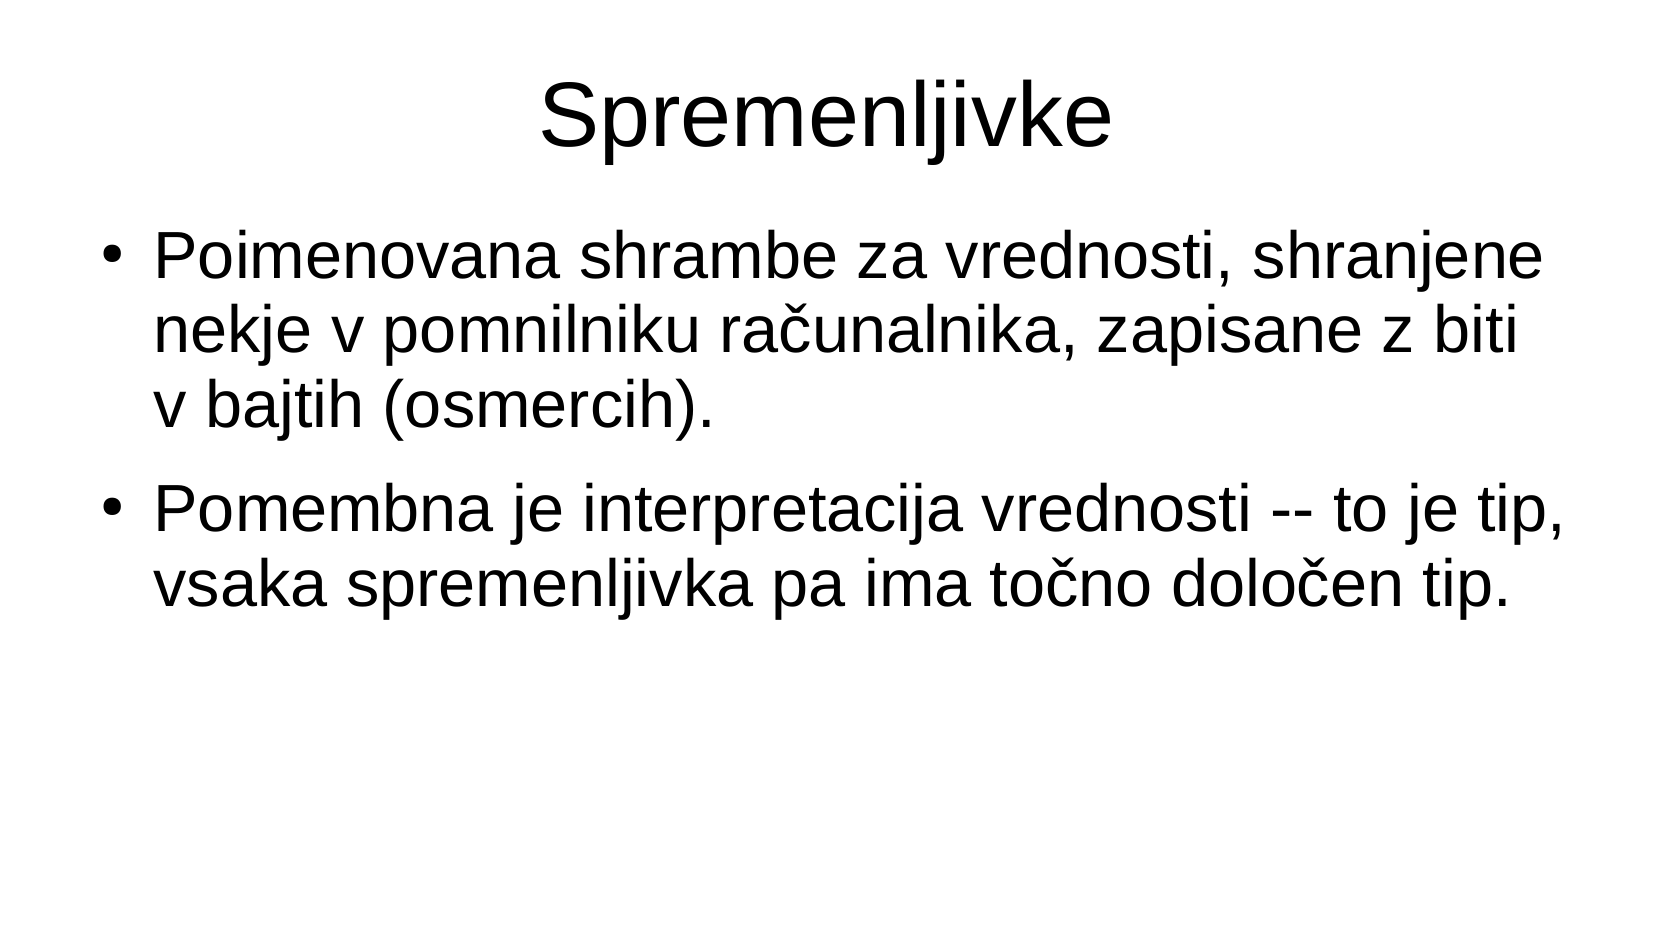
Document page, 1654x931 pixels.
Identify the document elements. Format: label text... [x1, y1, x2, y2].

list Poimenovana shrambe za vrednosti, shranjene nekje v pomnilniku računalnika, zapisane z biti v bajtih (osmercih). Pomembna je interpretacija vrednosti -- to je tip, vsaka spremenljivka pa ima točno določen tip. [82, 217, 1571, 758]
title Spremenljivke [82, 37, 1571, 193]
